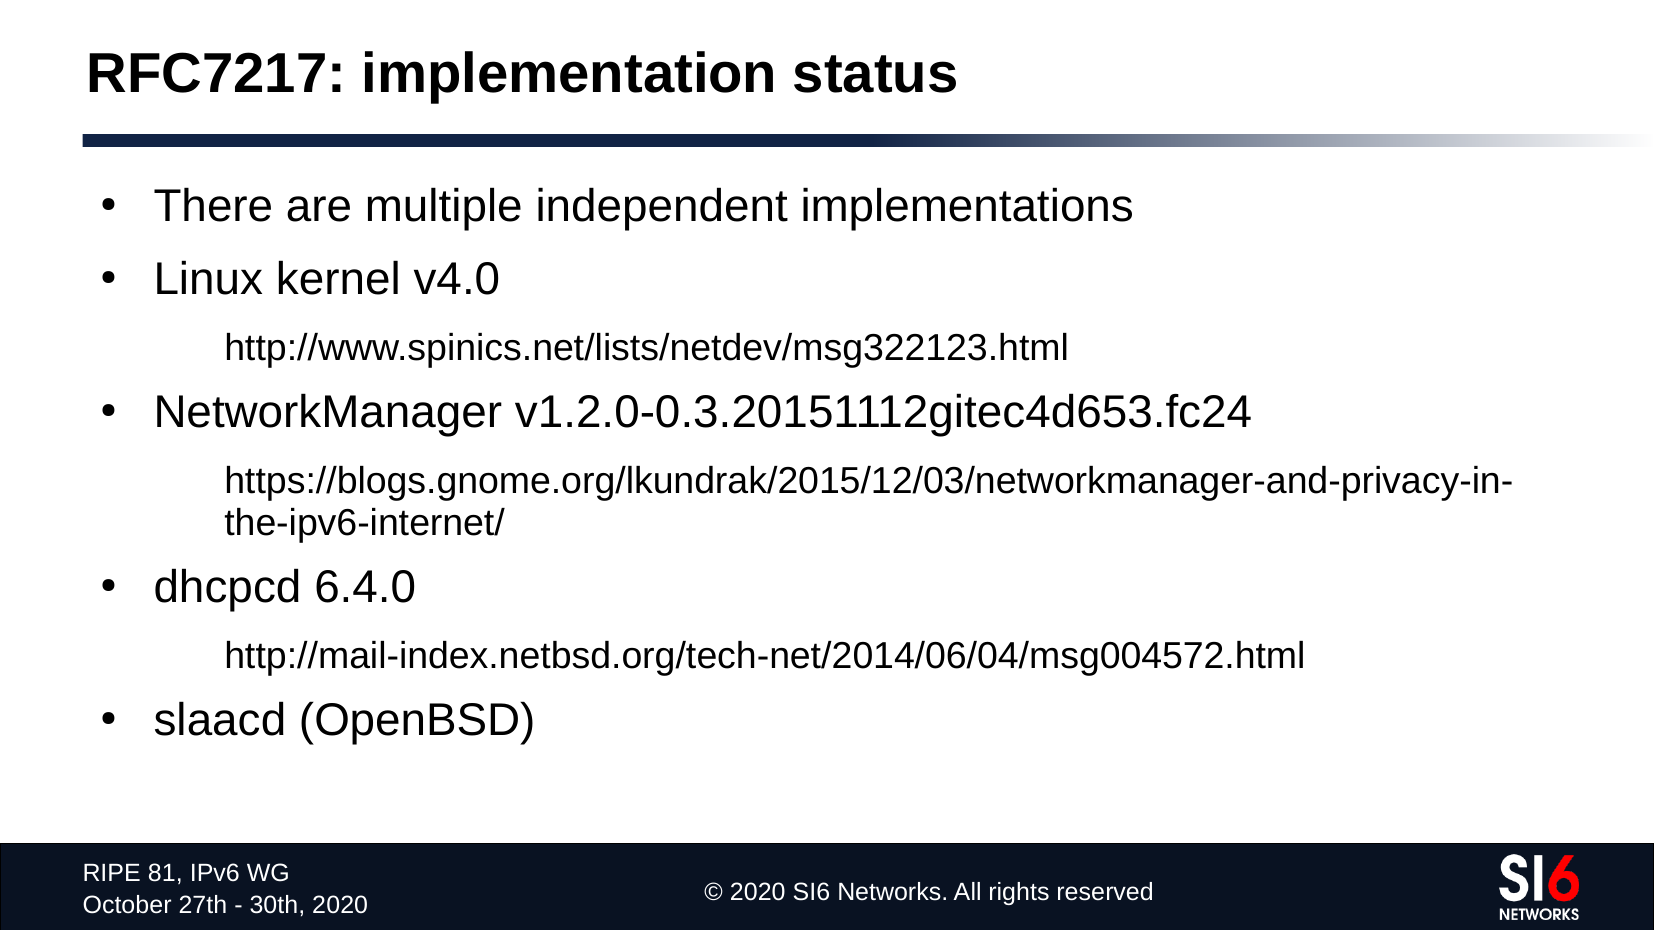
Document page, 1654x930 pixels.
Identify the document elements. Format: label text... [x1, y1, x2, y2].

title RFC7217: implementation status [86, 22, 1575, 124]
picture [1499, 854, 1579, 920]
list There are multiple independent implementations Linux kernel v4.0 http://www.spinics.net/lists/netdev/msg322123.html NetworkManager v1.2.0-0.3.20151112gitec4d653.fc24 https://blogs.gnome.org/lkundrak/2015/12/03/networkmanager-and-privacy-in-the-ipv6-internet/ dhcpcd 6.4.0 http://mail-index.netbsd.org/tech-net/2014/06/04/msg004572.html slaacd (OpenBSD) [82, 179, 1571, 794]
